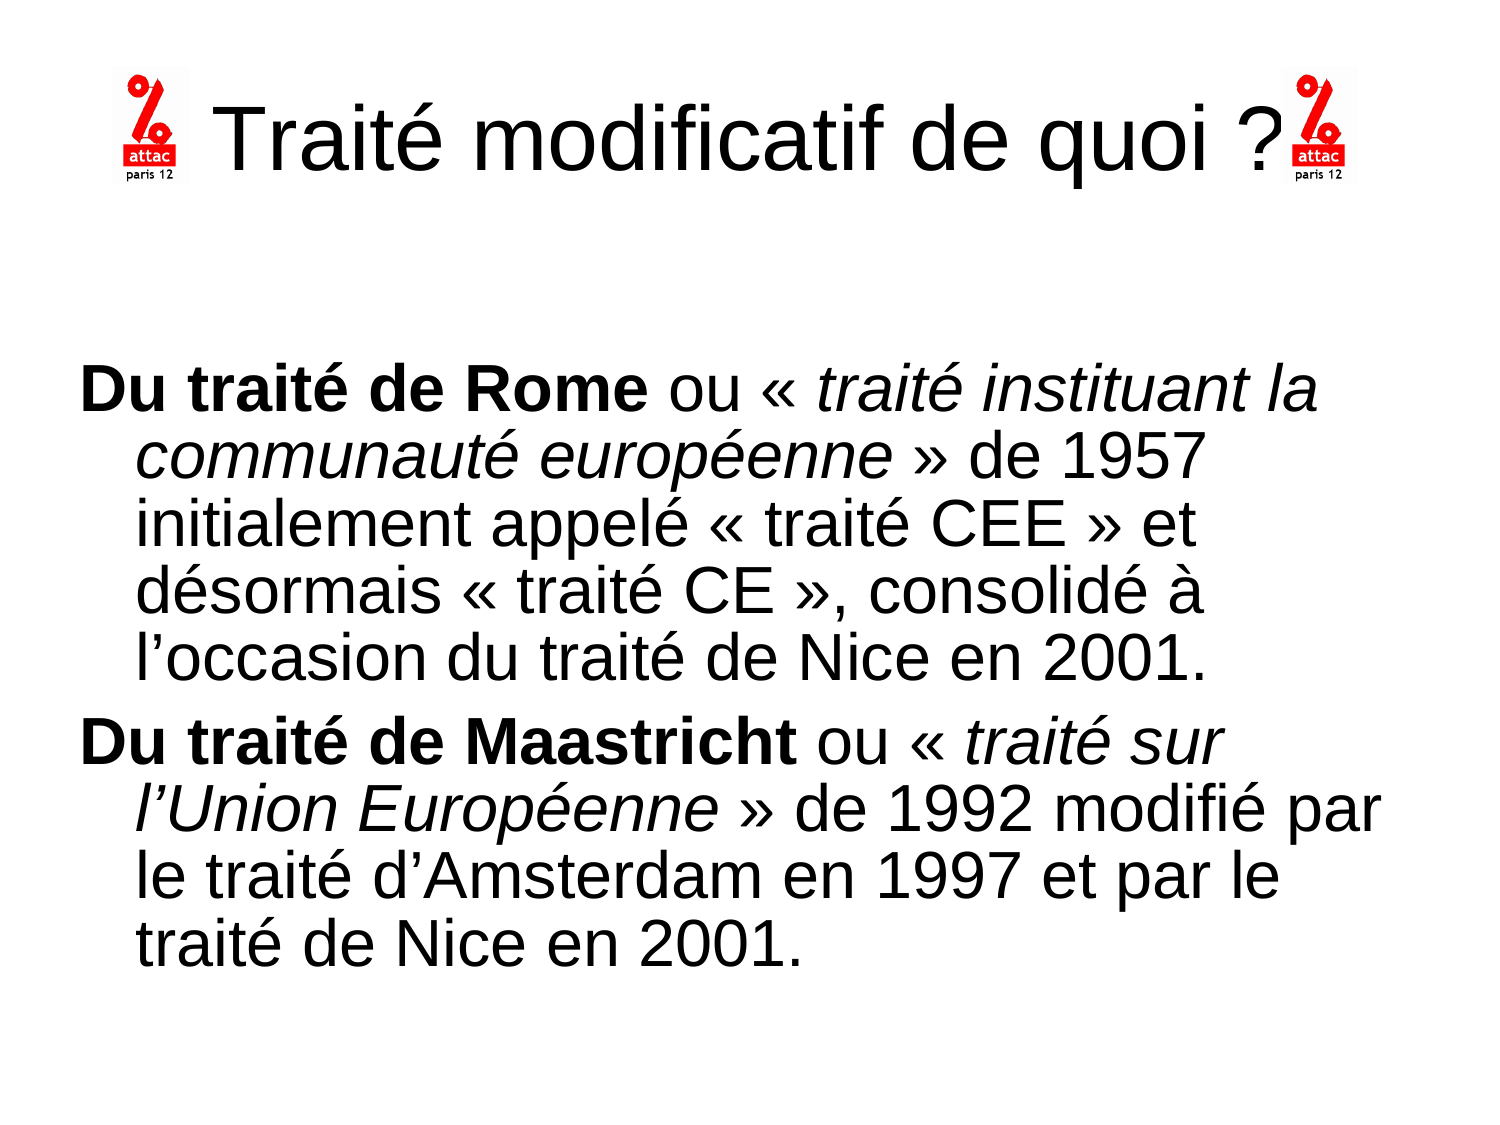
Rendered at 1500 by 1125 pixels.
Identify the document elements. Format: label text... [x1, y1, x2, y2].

title Traité modificatif de quoi ? [75, 45, 1426, 233]
picture [112, 66, 189, 185]
picture [1281, 66, 1358, 185]
list Du traité de Rome ou « traité instituant la communauté européenne » de 1957 initialement appelé « traité CEE » et désormais « traité CE », consolidé à l’occasion du traité de Nice en 2001. Du traité de Maastricht ou « traité sur l’Union Européenne » de 1992 modifié par le traité d’Amsterdam en 1997 et par le traité de Nice en 2001. [64, 349, 1415, 1052]
